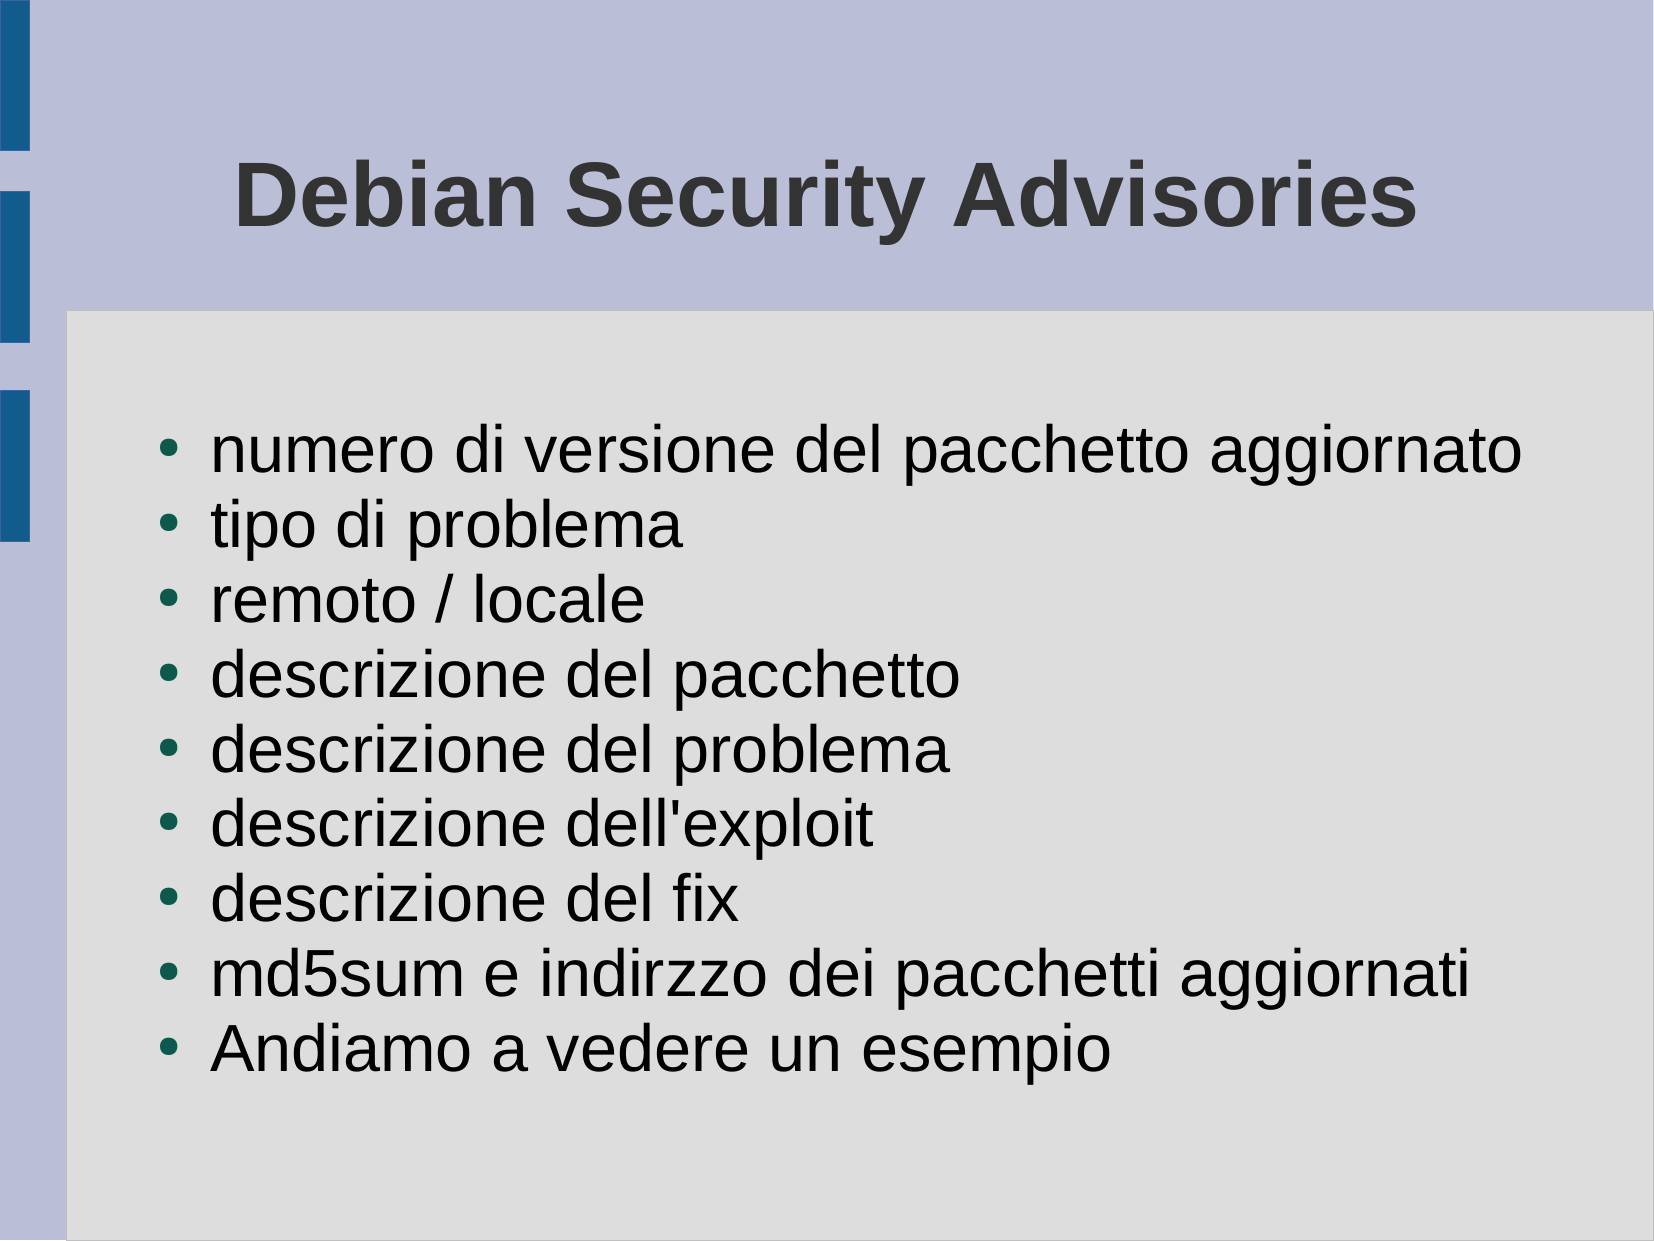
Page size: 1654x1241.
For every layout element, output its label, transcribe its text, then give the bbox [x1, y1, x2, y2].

list numero di versione del pacchetto aggiornato tipo di problema remoto / locale descrizione del pacchetto descrizione del problema descrizione dell'exploit descrizione del fix md5sum e indirzzo dei pacchetti aggiornati Andiamo a vedere un esempio [121, 412, 1534, 1162]
title Debian Security Advisories [121, 91, 1534, 299]
